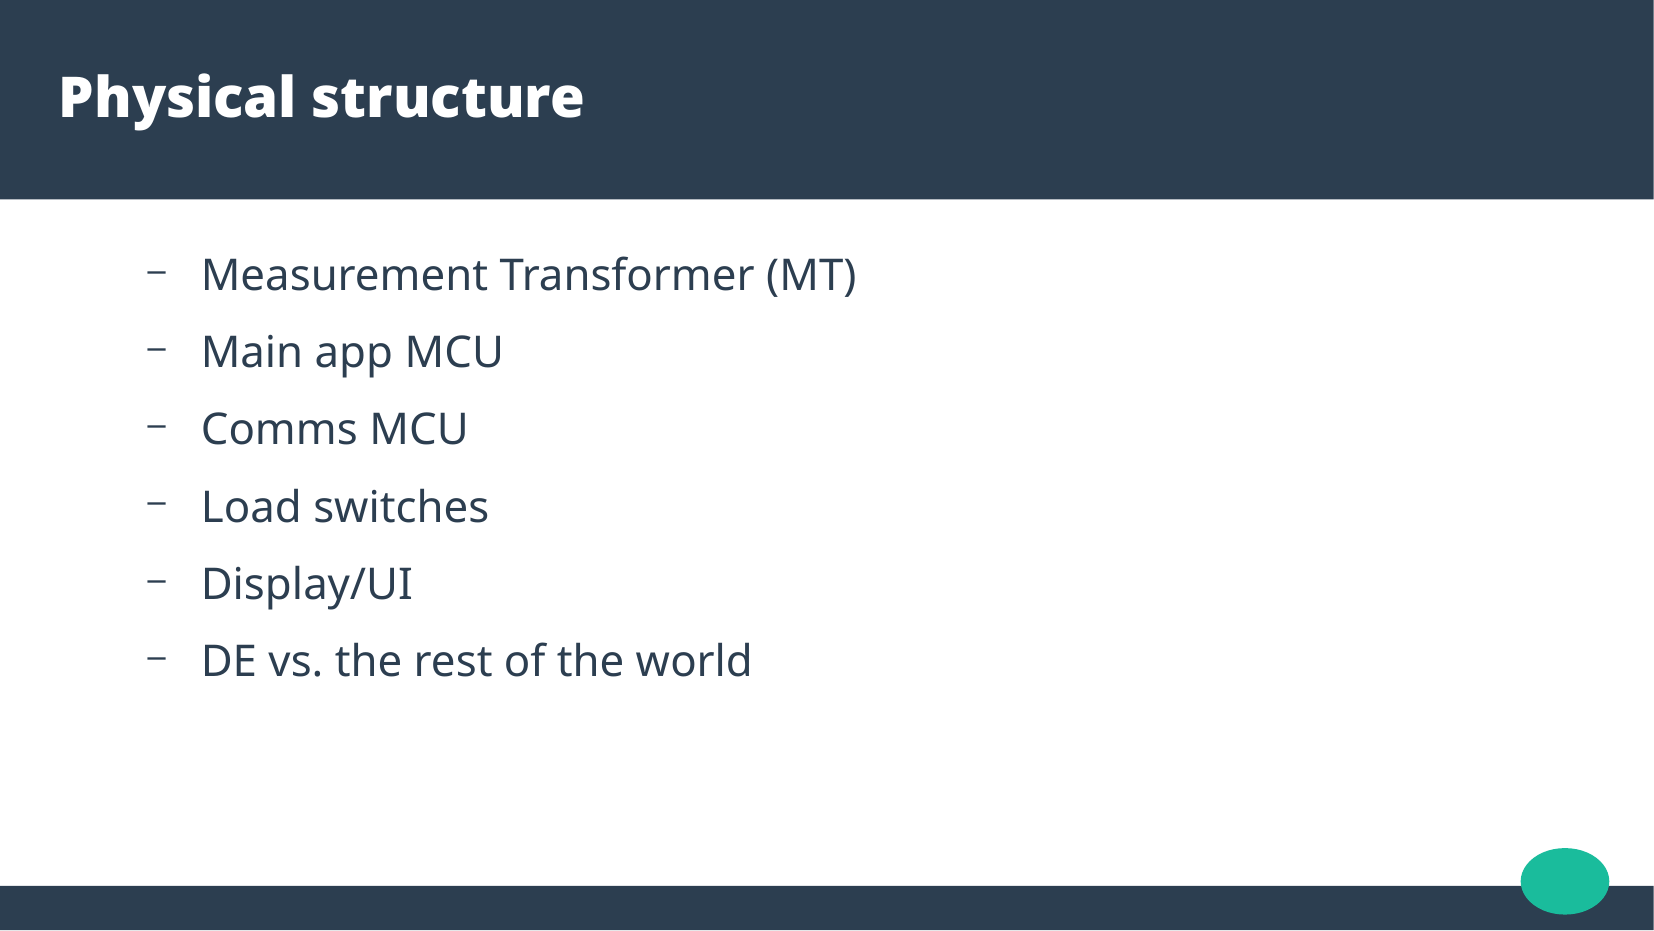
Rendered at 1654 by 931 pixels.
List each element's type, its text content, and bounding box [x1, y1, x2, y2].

title Physical structure [59, 37, 1595, 155]
list Measurement Transformer (MT) Main app MCU Comms MCU Load switches Display/UI DE vs. the rest of the world [59, 243, 1595, 864]
